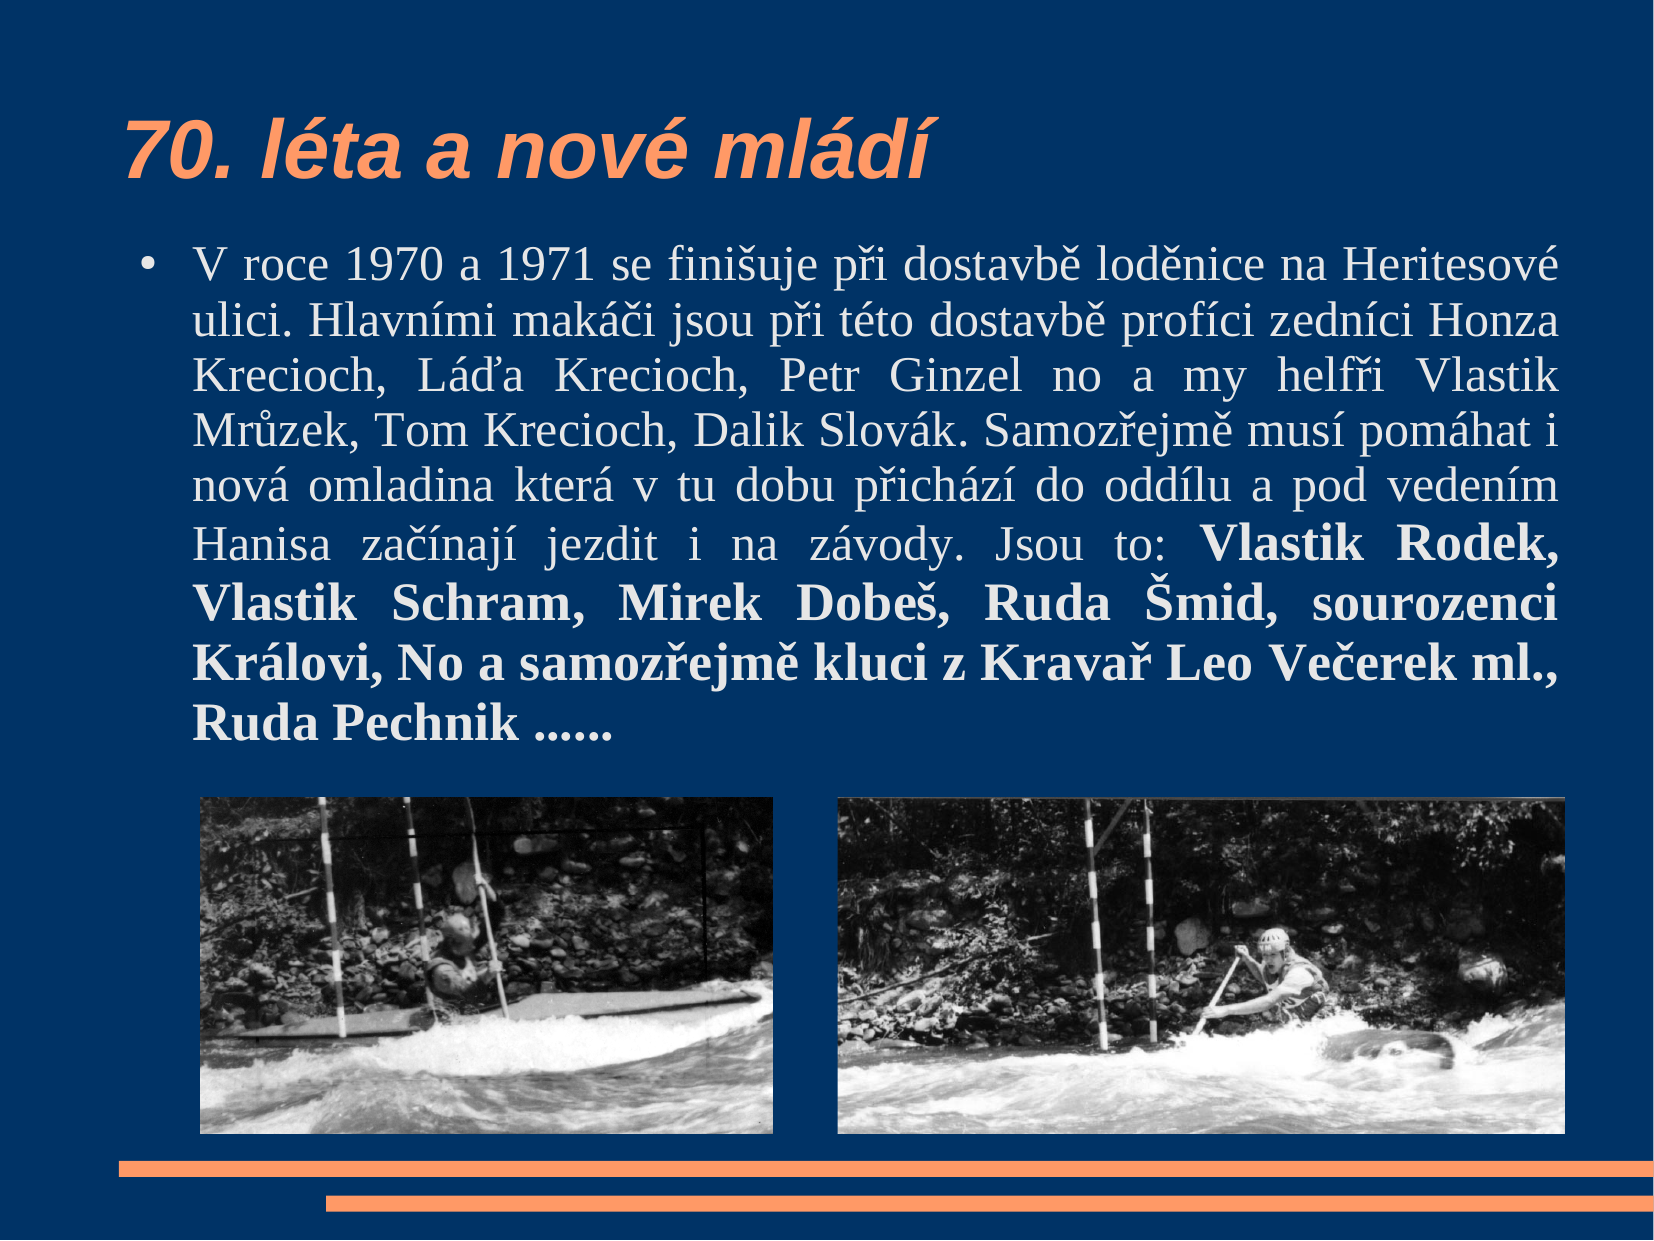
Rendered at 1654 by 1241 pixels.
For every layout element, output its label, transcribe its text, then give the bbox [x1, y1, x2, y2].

picture [837, 797, 1565, 1134]
list V roce 1970 a 1971 se finišuje při dostavbě loděnice na Heritesové ulici. Hlavními makáči jsou při této dostavbě profíci zedníci Honza Krecioch, Láďa Krecioch, Petr Ginzel no a my helfři Vlastik Mrůzek, Tom Krecioch, Dalik Slovák. Samozřejmě musí pomáhat i nová omladina která v tu dobu přichází do oddílu a pod vedením Hanisa začínají jezdit i na závody. Jsou to: Vlastik Rodek, Vlastik Schram, Mirek Dobeš, Ruda Šmid, sourozenci Královi, No a samozřejmě kluci z Kravař Leo Večerek ml., Ruda Pechnik ...... [121, 236, 1561, 1211]
title 70. léta a nové mládí [121, 46, 1534, 236]
picture [200, 797, 773, 1134]
